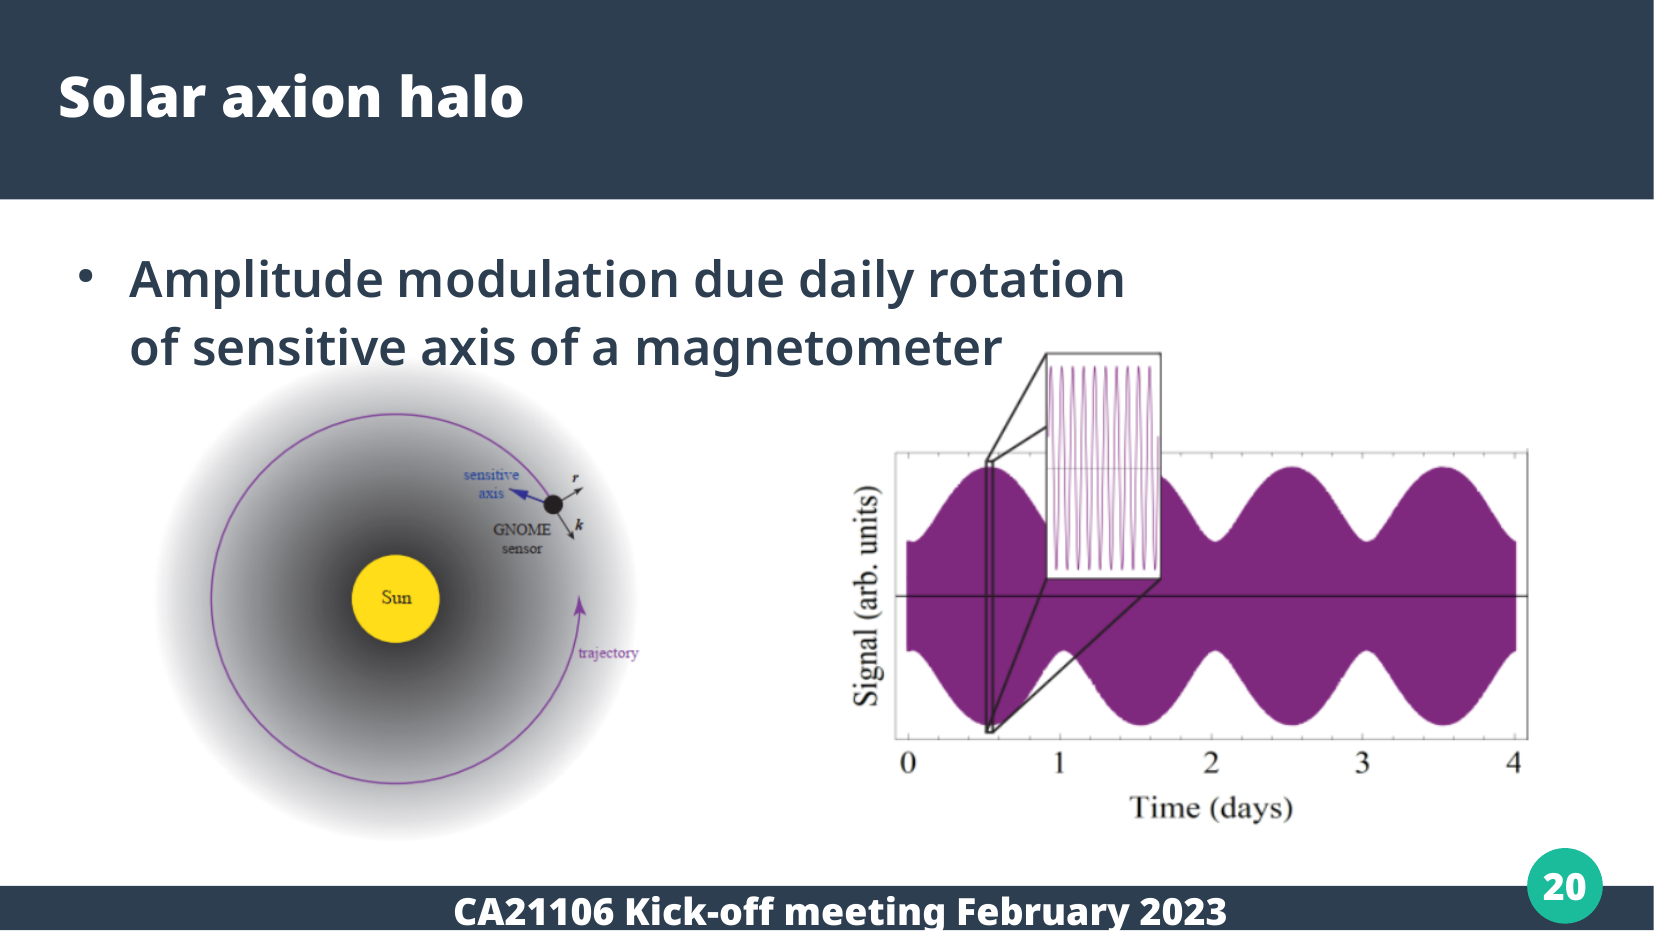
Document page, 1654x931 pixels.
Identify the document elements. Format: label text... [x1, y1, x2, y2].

list Amplitude modulation due daily rotation of sensitive axis of a magnetometer [59, 243, 1595, 864]
title Solar axion halo [59, 37, 1595, 155]
